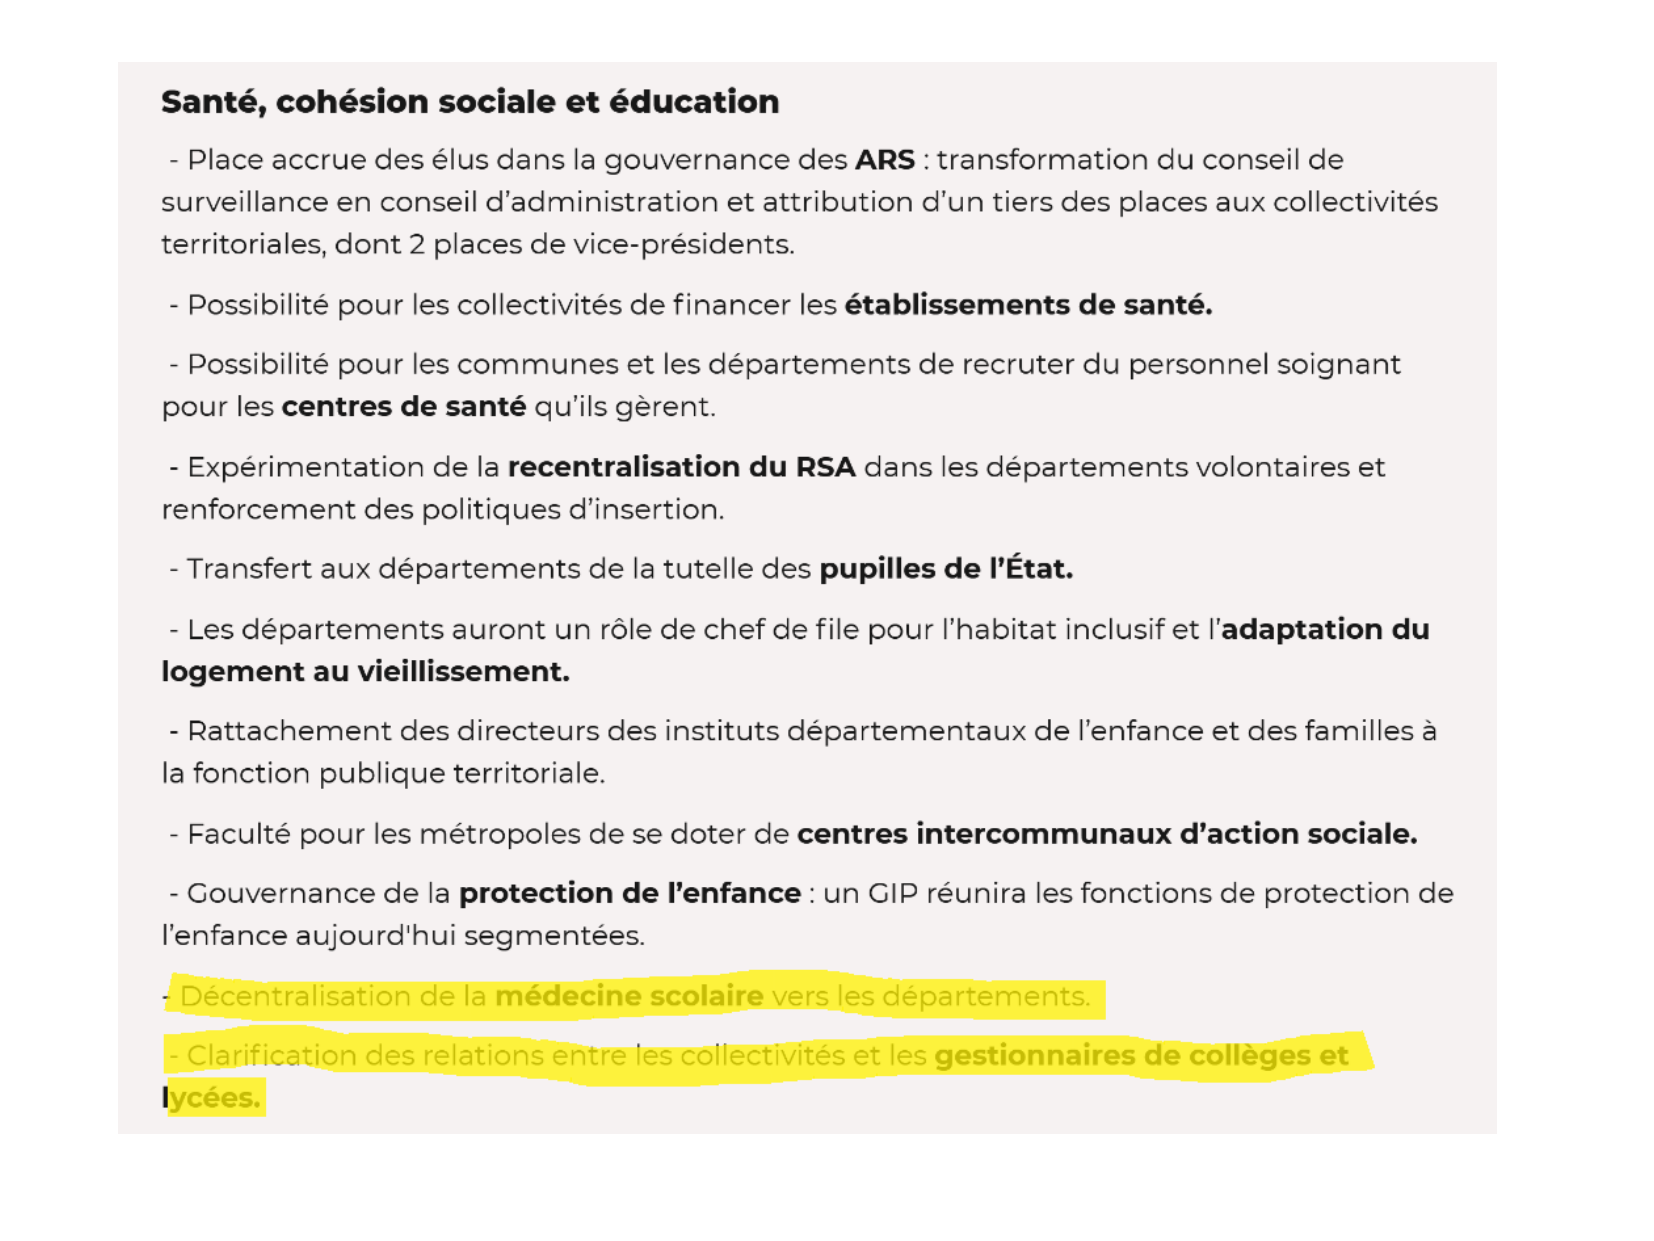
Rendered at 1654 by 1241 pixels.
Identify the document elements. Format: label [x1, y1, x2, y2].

picture [118, 62, 1497, 1134]
